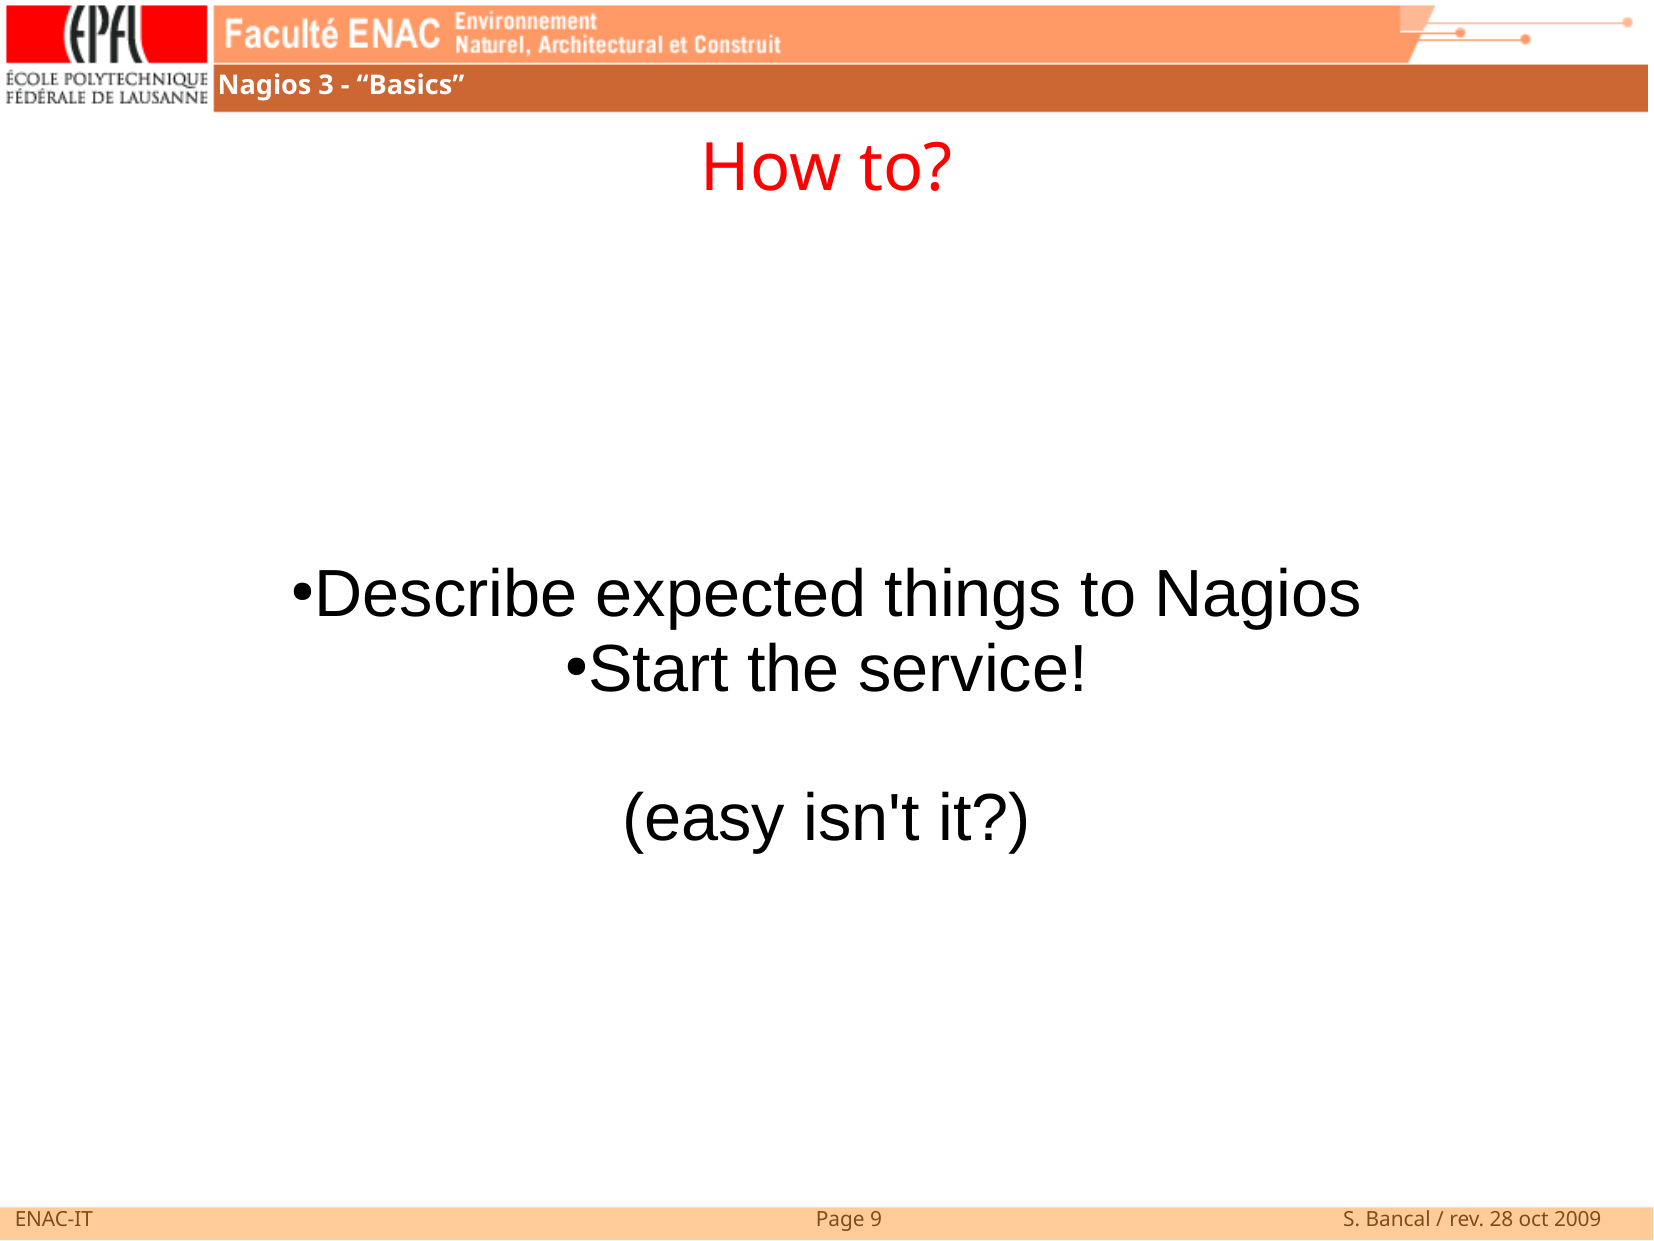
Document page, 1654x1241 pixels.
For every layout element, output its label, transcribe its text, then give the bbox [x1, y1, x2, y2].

picture [0, 0, 1648, 114]
subtitle Describe expected things to Nagios Start the service! (easy isn't it?) [0, 208, 1654, 1203]
title How to? [0, 117, 1654, 208]
